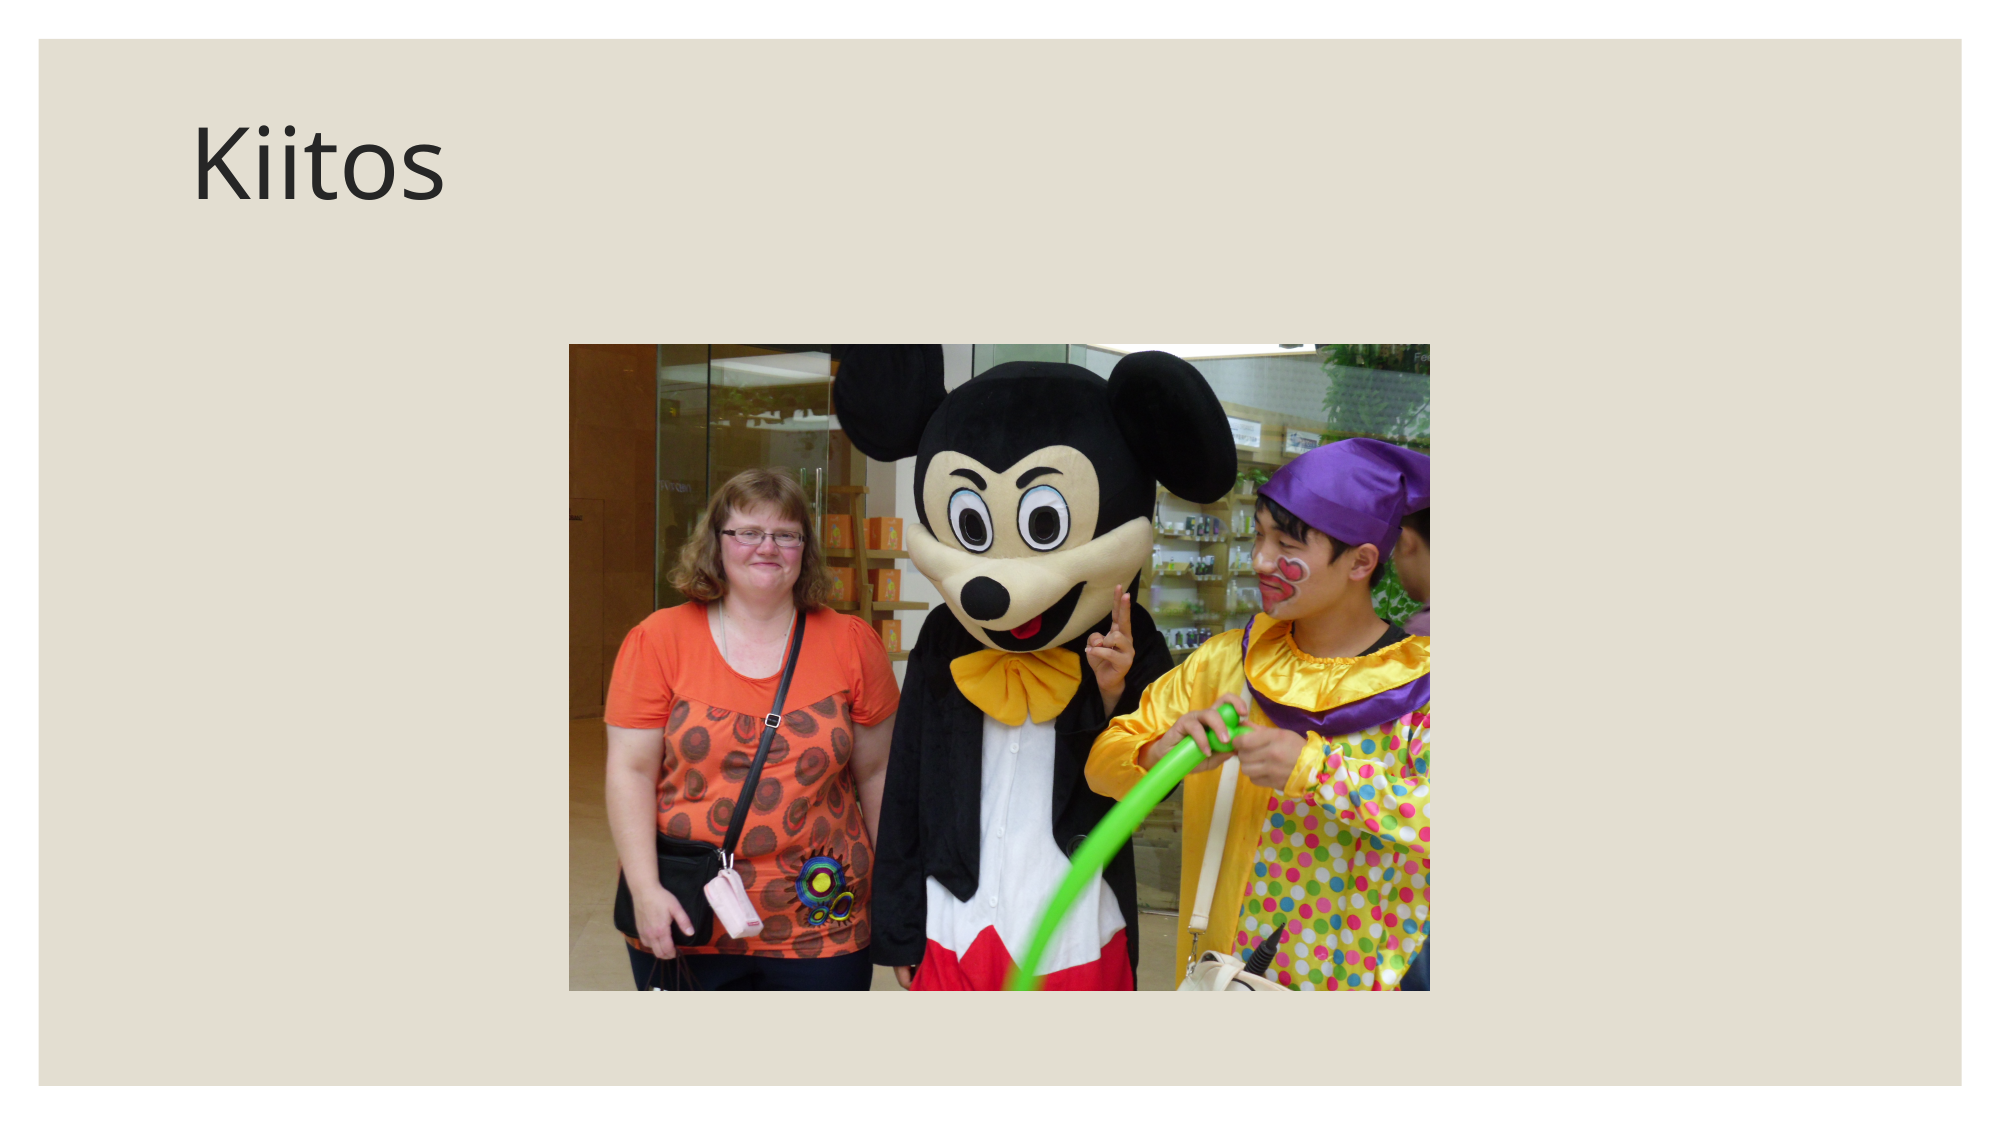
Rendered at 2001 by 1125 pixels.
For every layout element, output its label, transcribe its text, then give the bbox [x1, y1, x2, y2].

title Kiitos [174, 105, 1825, 331]
picture [569, 345, 1430, 991]
